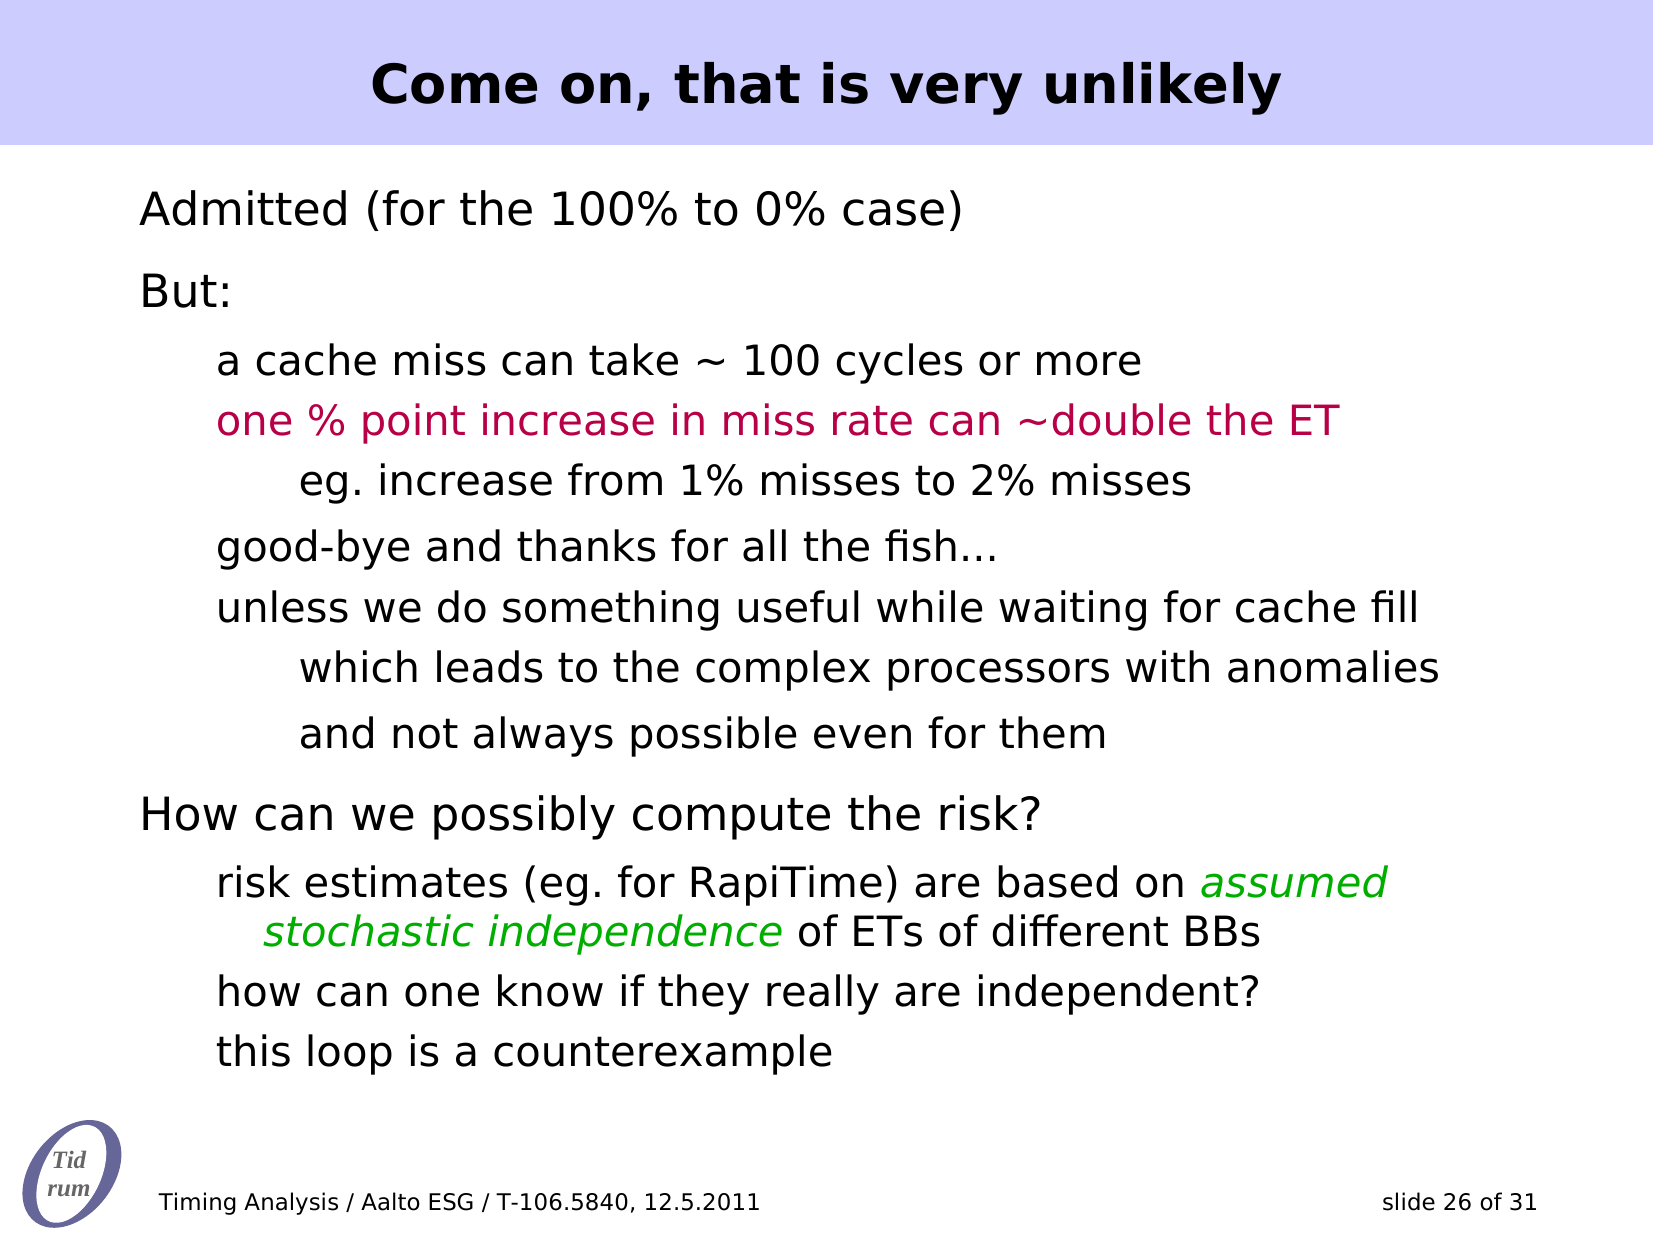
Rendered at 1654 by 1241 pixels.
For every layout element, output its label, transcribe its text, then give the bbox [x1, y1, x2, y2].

title Come on, that is very unlikely [121, 43, 1533, 126]
list Admitted (for the 100% to 0% case) But: a cache miss can take ~ 100 cycles or more one % point increase in miss rate can ~double the ET eg. increase from 1% misses to 2% misses good-bye and thanks for all the fish... unless we do something useful while waiting for cache fill which leads to the complex processors with anomalies and not always possible even for them How can we possibly compute the risk? risk estimates (eg. for RapiTime) are based on assumed stochastic independence of ETs of different BBs how can one know if they really are independent? this loop is a counterexample [121, 182, 1533, 1121]
